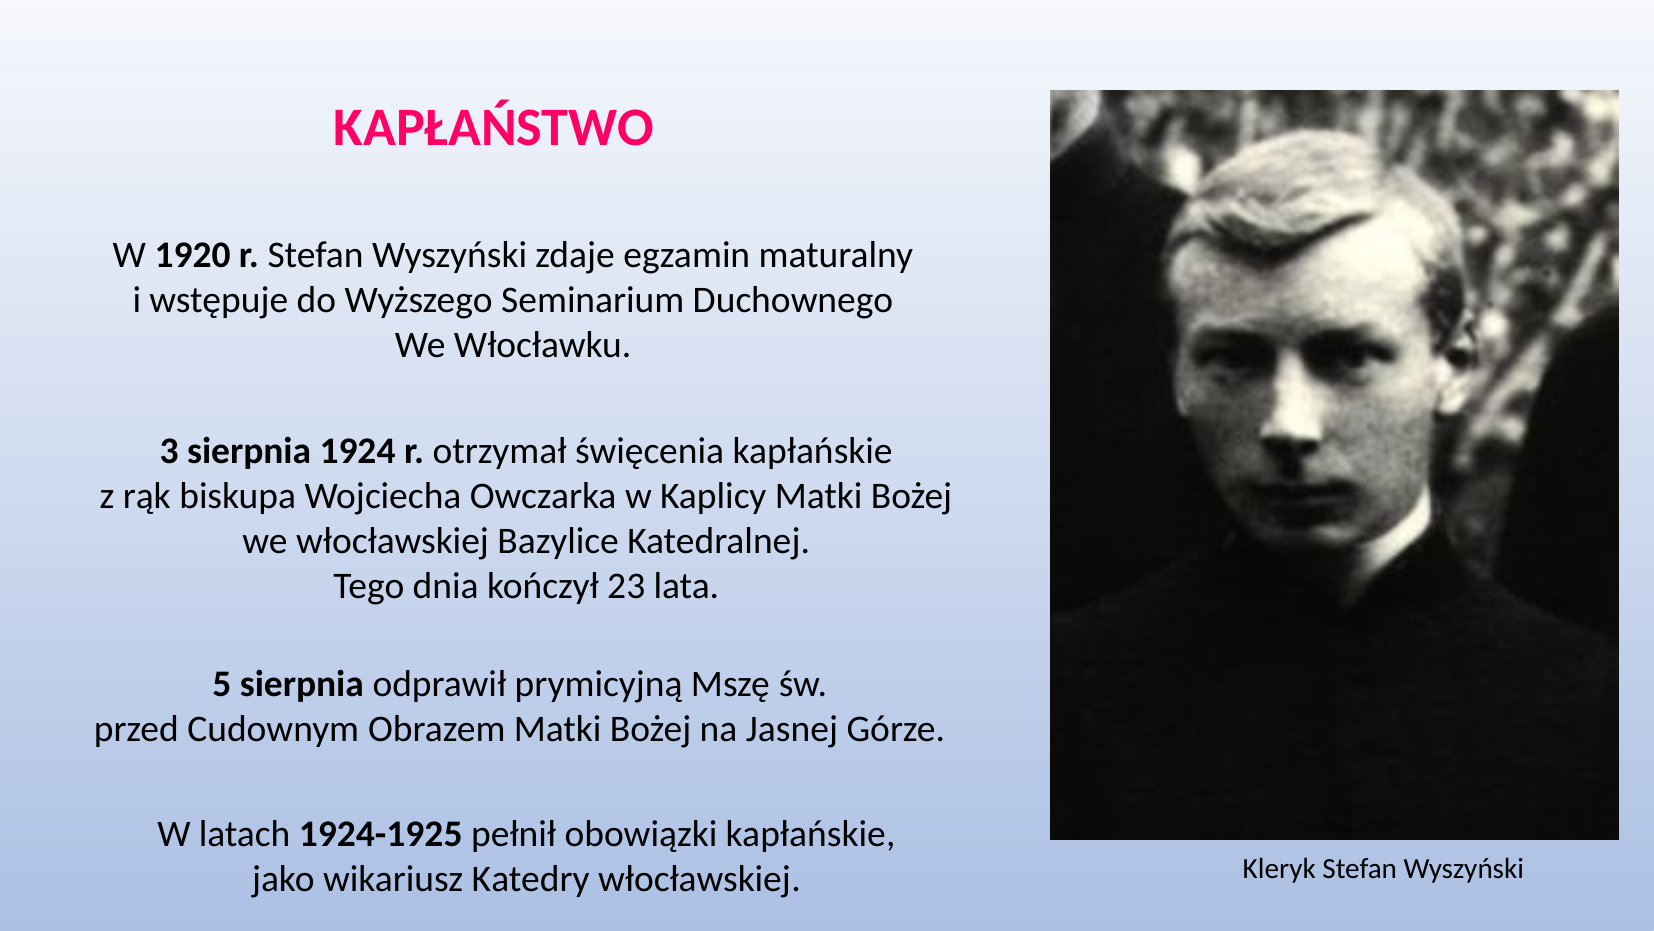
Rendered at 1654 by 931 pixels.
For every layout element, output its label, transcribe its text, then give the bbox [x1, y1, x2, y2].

text_box 3 sierpnia 1924 r. otrzymał święcenia kapłańskie z rąk biskupa Wojciecha Owczarka w Kaplicy Matki Bożej we włocławskiej Bazylice Katedralnej. Tego dnia kończył 23 lata. [41, 418, 1012, 615]
text_box W 1920 r. Stefan Wyszyński zdaje egzamin maturalny i wstępuje do Wyższego Seminarium Duchownego We Włocławku. [94, 222, 933, 375]
text_box W latach 1924-1925 pełnił obowiązki kapłańskie, jako wikariusz Katedry włocławskiej. [124, 801, 929, 908]
text_box 5 sierpnia odprawił prymicyjną Mszę św. przed Cudownym Obrazem Matki Bożej na Jasnej Górze. [34, 651, 1005, 758]
text_box Kleryk Stefan Wyszyński [1227, 842, 1543, 893]
picture [1050, 91, 1619, 840]
text_box KAPŁAŃSTWO [318, 97, 673, 179]
